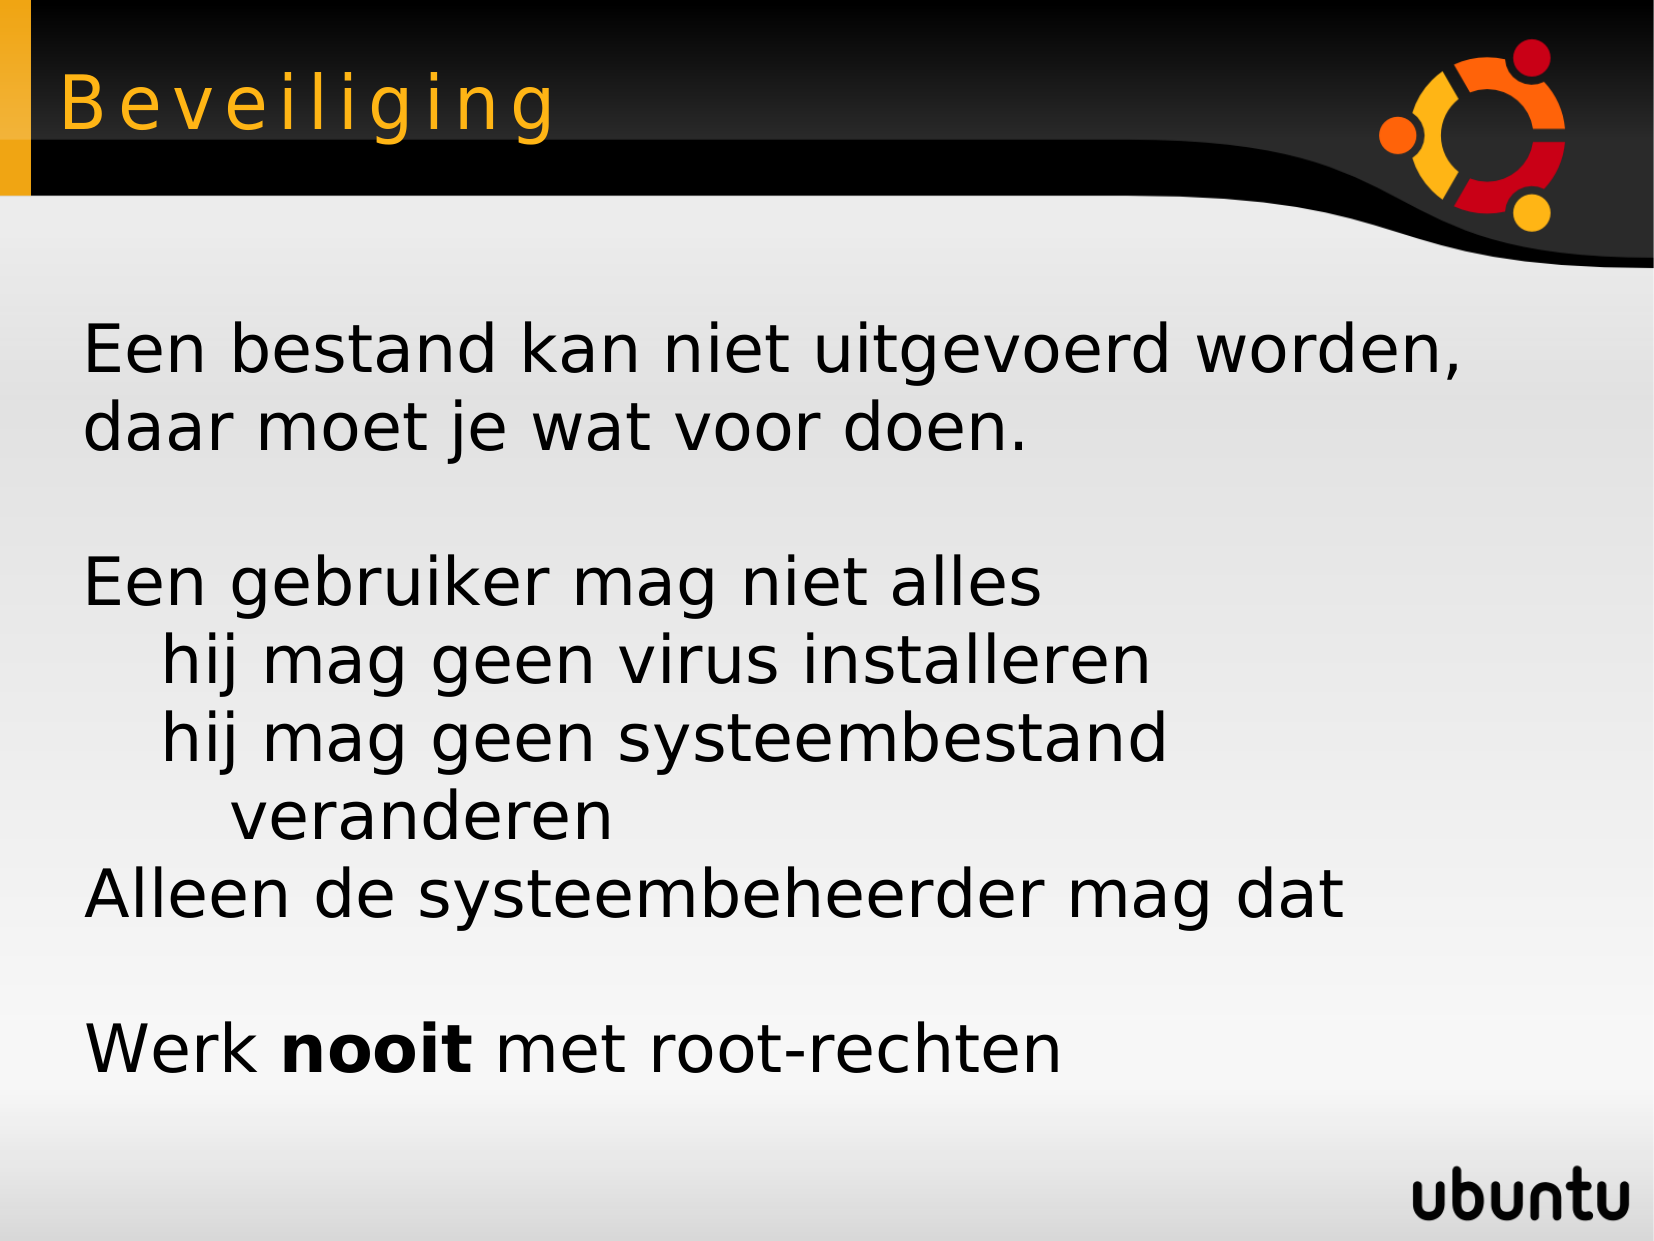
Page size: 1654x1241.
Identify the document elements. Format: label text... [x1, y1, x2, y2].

subtitle Een bestand kan niet uitgevoerd worden, daar moet je wat voor doen. Een gebruiker mag niet alles hij mag geen virus installeren hij mag geen systeembestand veranderen Alleen de systeembeheerder mag dat Werk nooit met root-rechten [82, 290, 1571, 1109]
title Beveiliging [59, 29, 1270, 178]
picture [0, 0, 1654, 1241]
